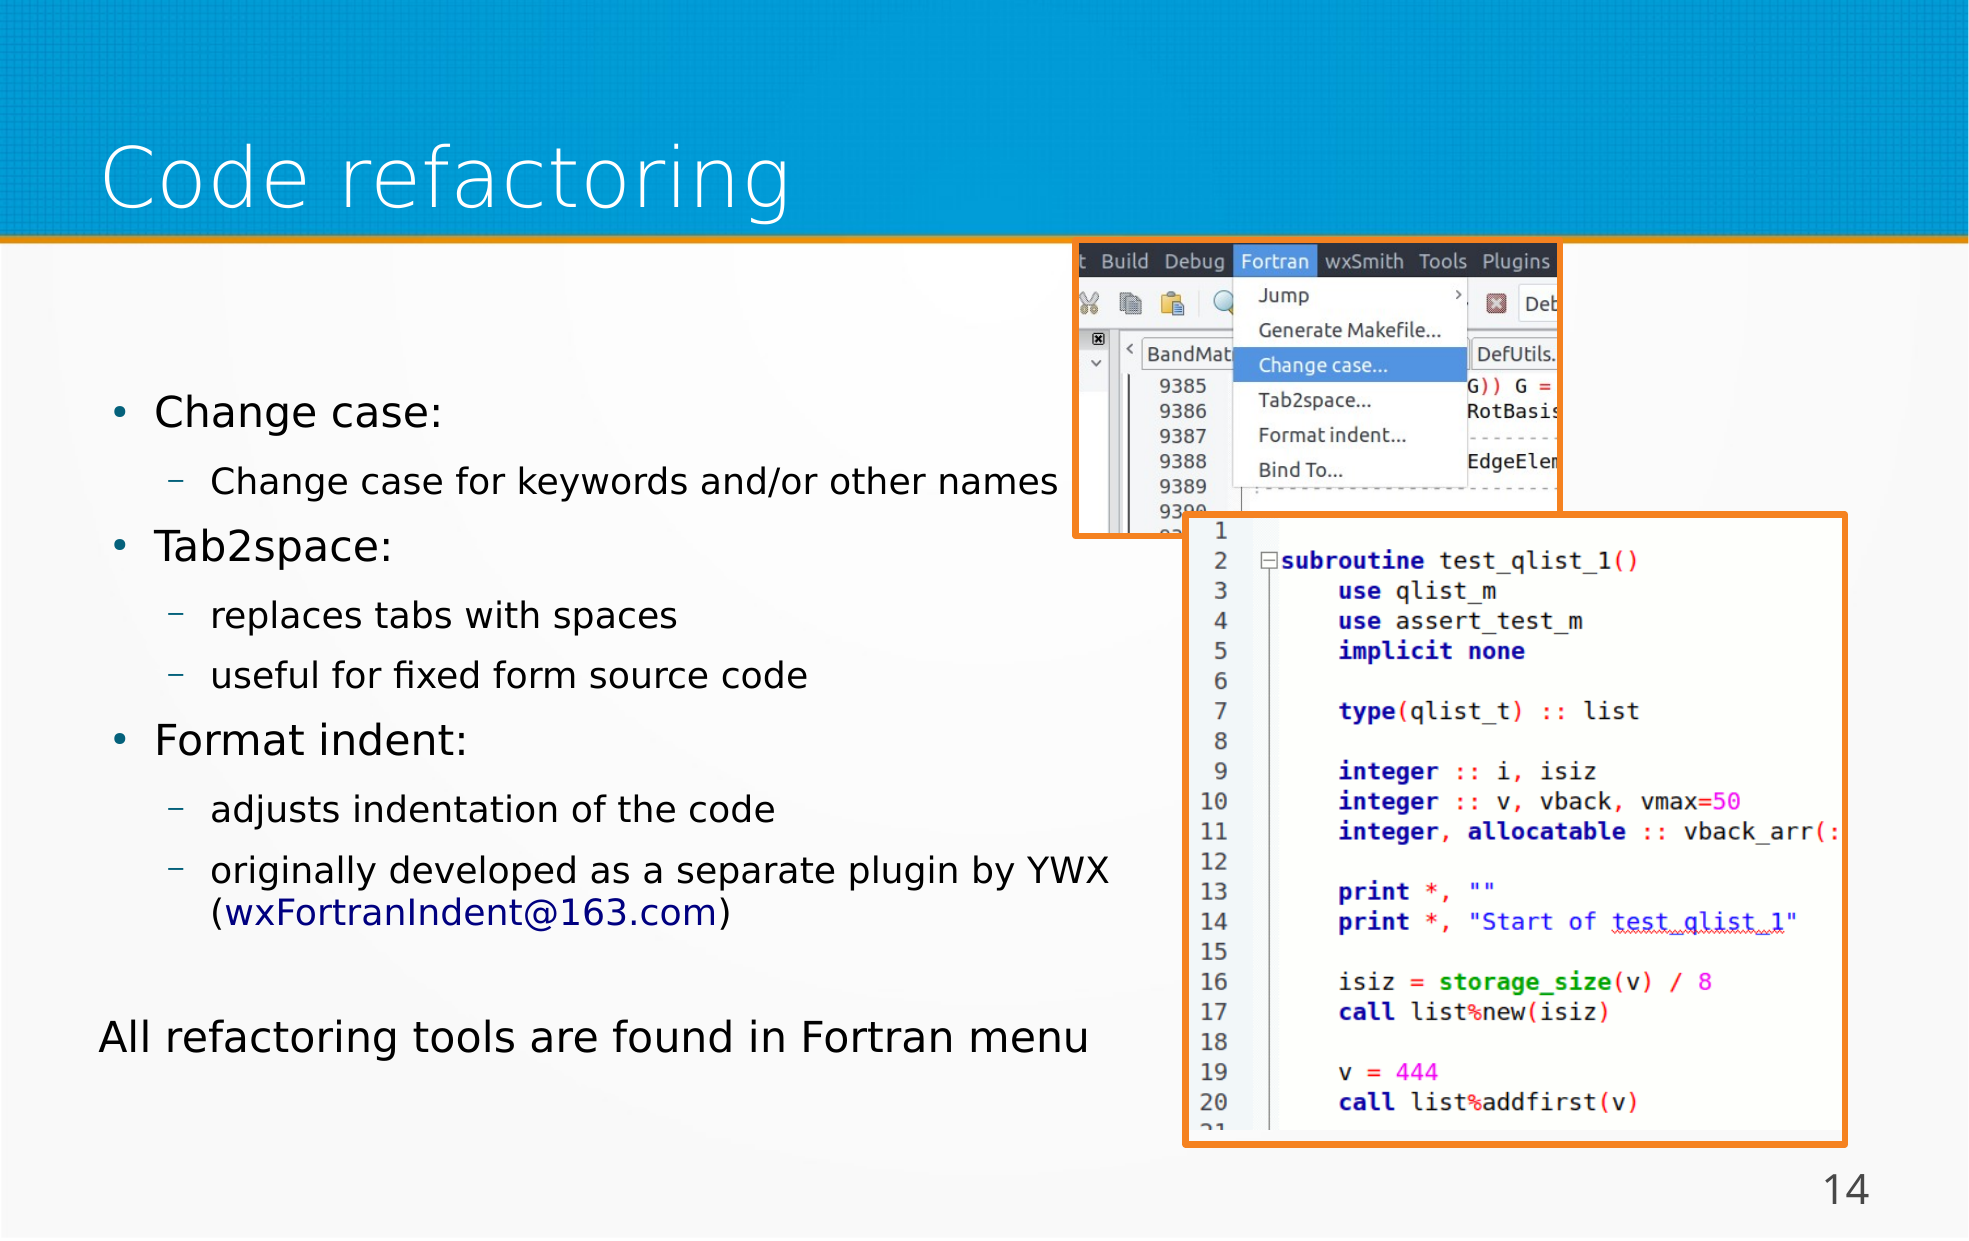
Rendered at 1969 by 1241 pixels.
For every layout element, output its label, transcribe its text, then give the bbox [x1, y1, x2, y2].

title Code refactoring [98, 19, 1870, 227]
list Change case: Change case for keywords and/or other names Tab2space: replaces tabs with spaces useful for fixed form source code Format indent: adjusts indentation of the code originally developed as a separate plugin by YWX (wxFortranIndent@163.com) All refactoring tools are found in Fortran menu [98, 315, 1126, 1081]
picture [0, 233, 1969, 1241]
